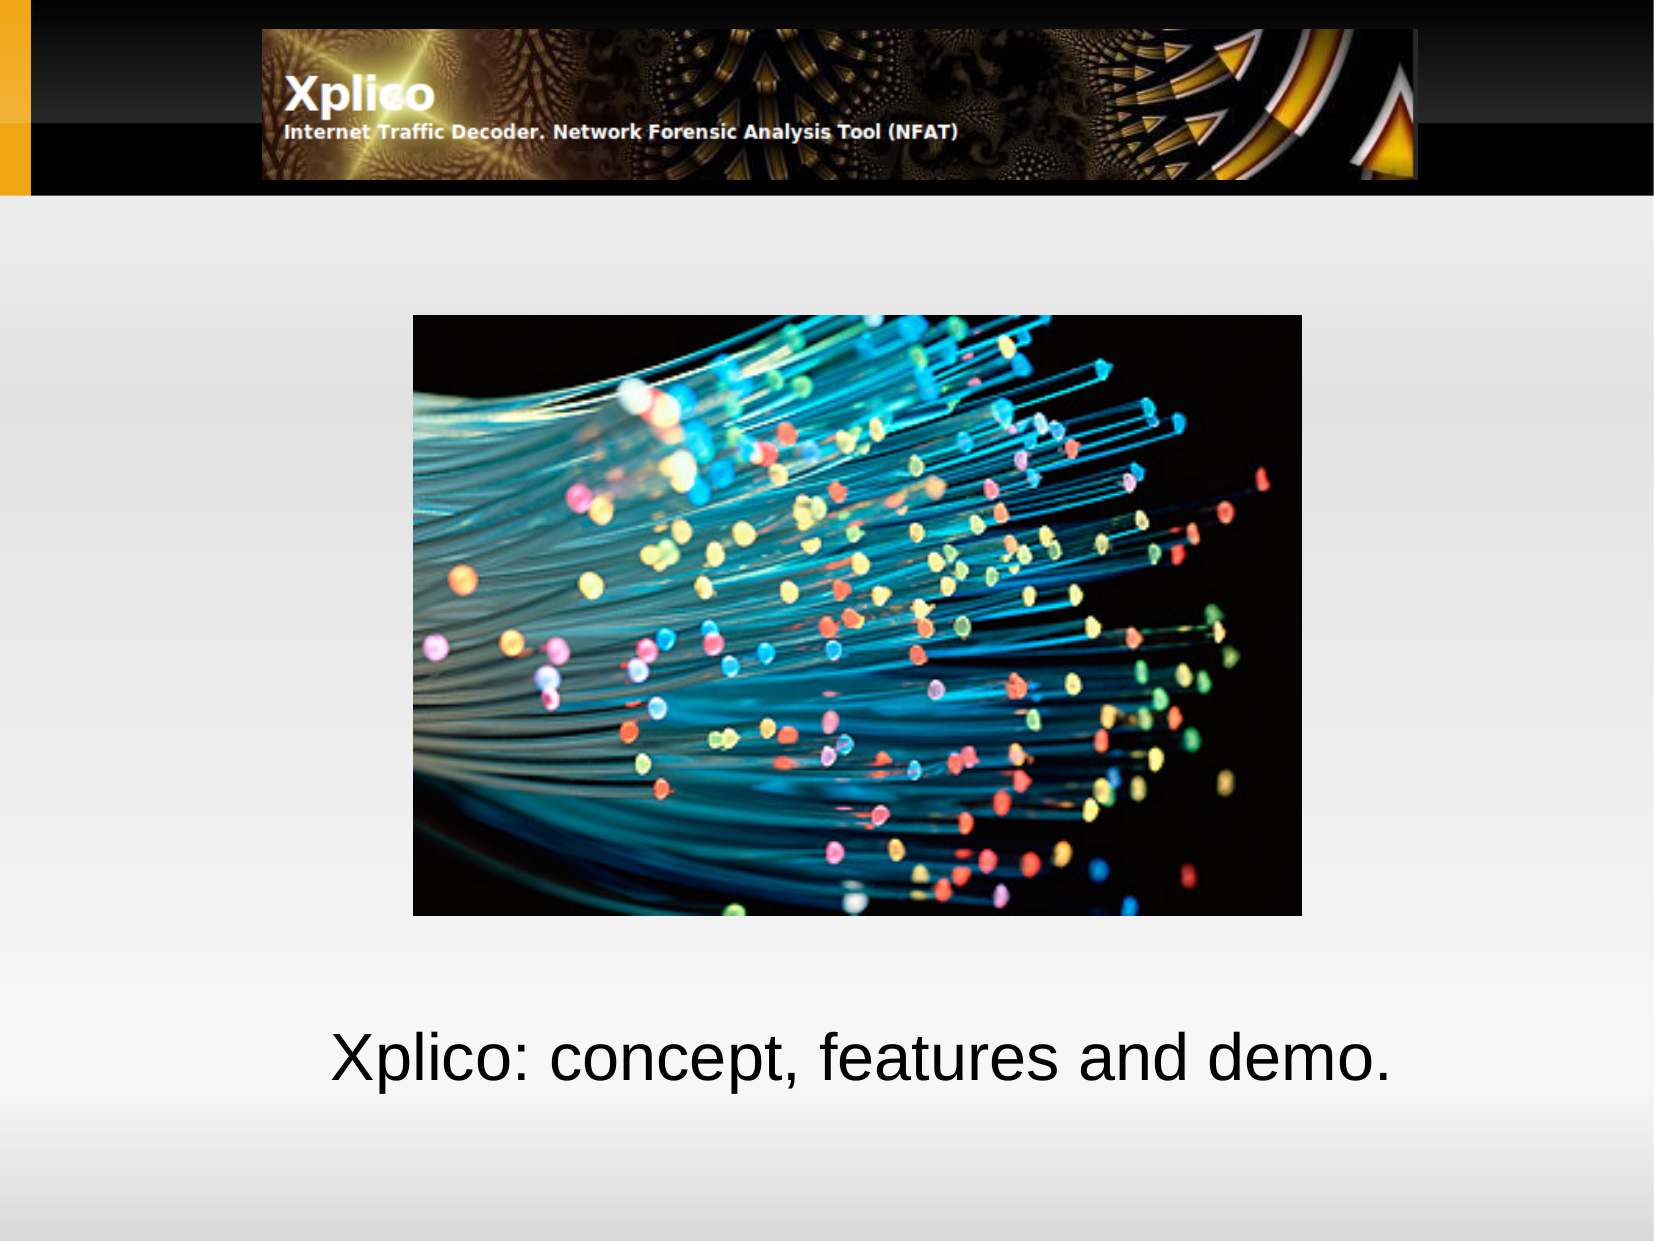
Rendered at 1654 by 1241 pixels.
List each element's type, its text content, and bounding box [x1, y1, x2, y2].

list Xplico: concept, features and demo. [82, 290, 1571, 1162]
picture [0, 0, 1654, 1241]
